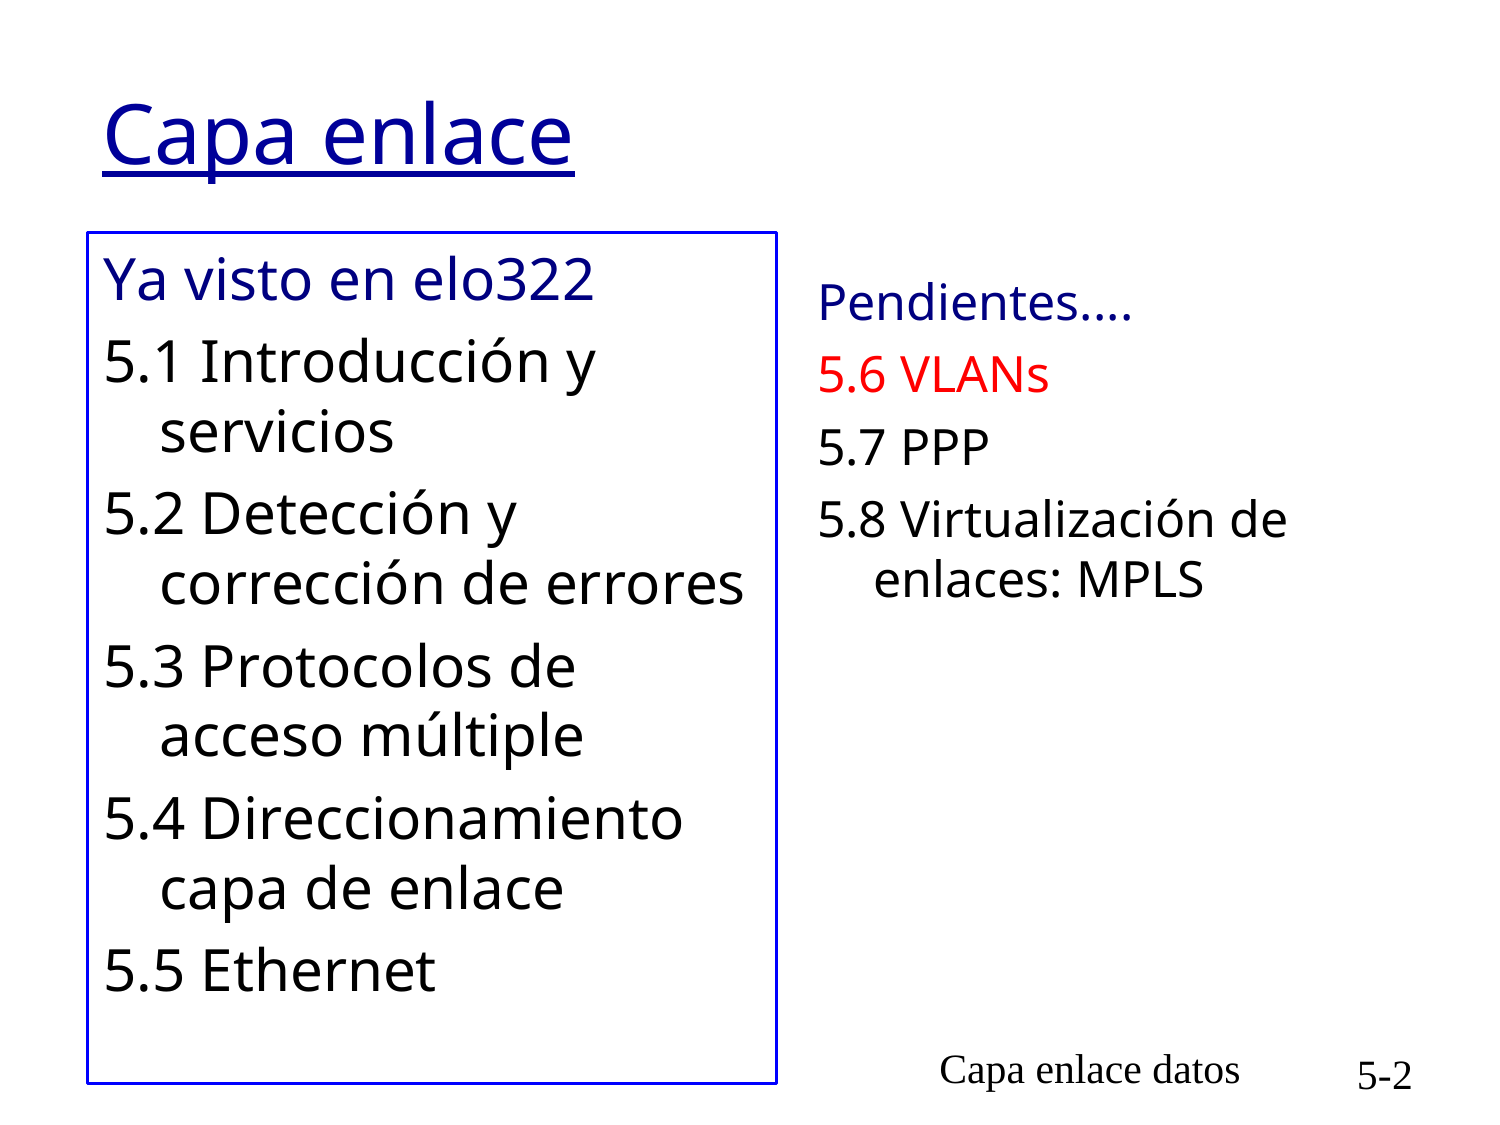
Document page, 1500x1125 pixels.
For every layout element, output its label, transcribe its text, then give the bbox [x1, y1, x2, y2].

list Ya visto en elo322 5.1 Introducción y servicios 5.2 Detección y corrección de errores 5.3 Protocolos de acceso múltiple 5.4 Direccionamiento capa de enlace 5.5 Ethernet [87, 232, 777, 1084]
title Capa enlace [87, 37, 1363, 225]
list Pendientes.... 5.6 VLANs 5.7 PPP 5.8 Virtualización de enlaces: MPLS [802, 262, 1468, 1026]
